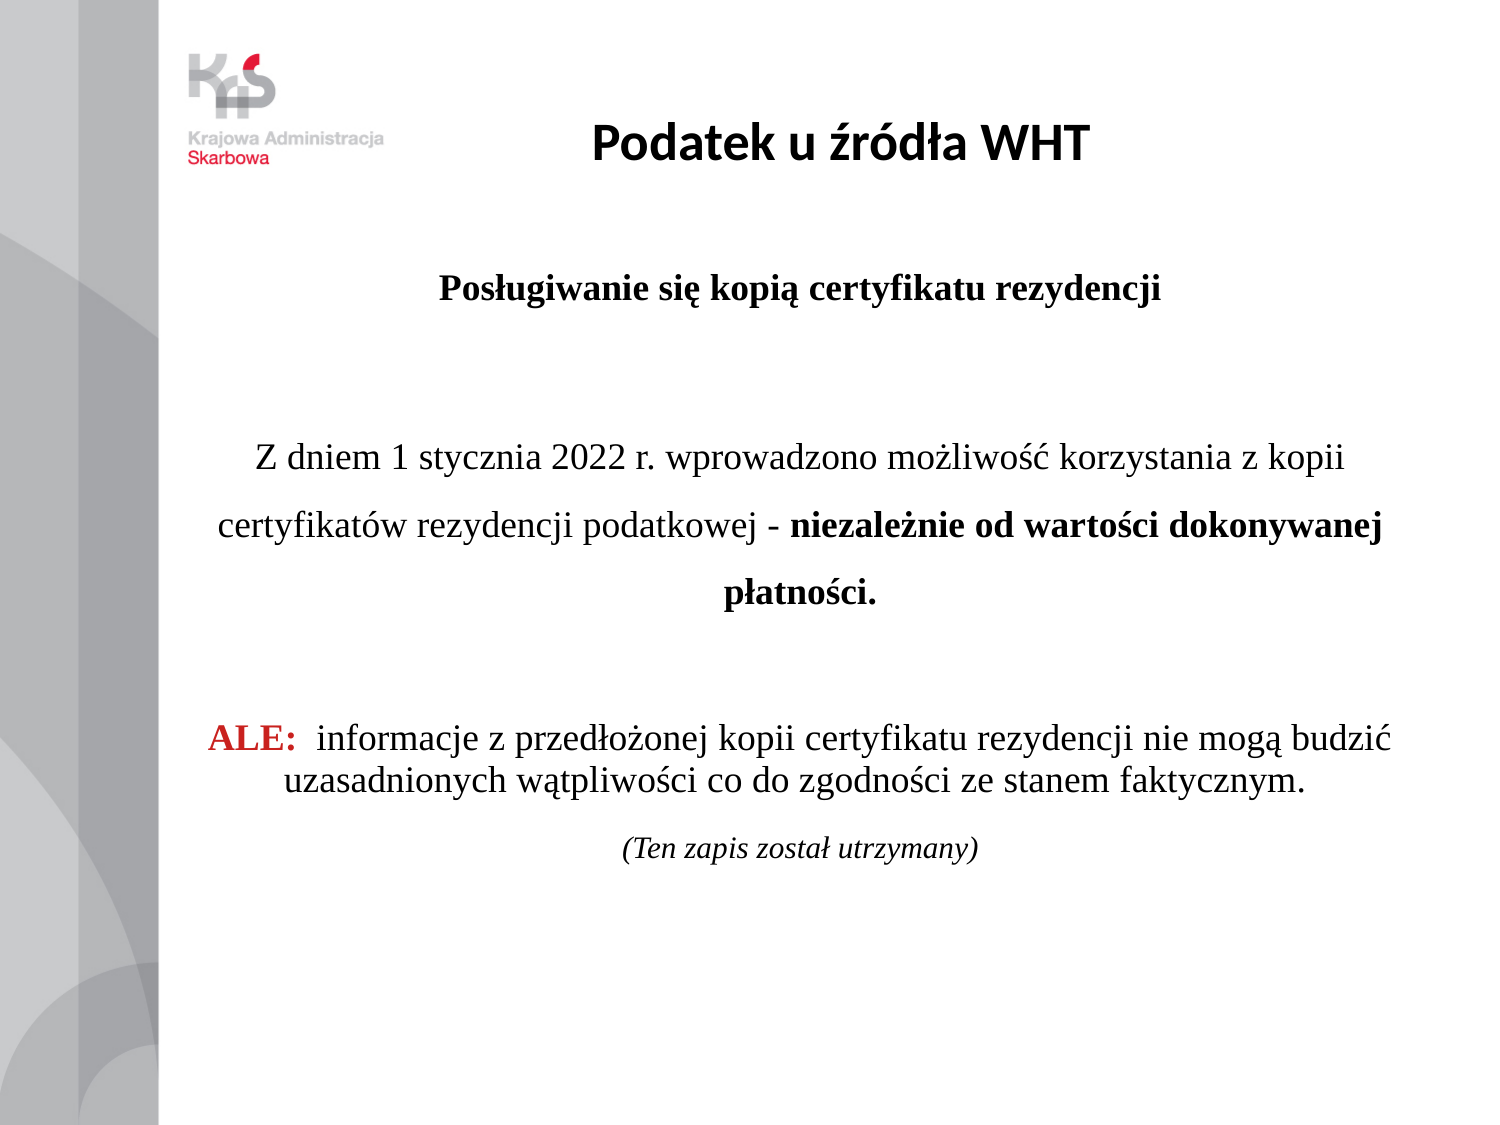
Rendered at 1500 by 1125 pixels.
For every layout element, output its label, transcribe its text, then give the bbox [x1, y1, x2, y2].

subtitle Posługiwanie się kopią certyfikatu rezydencji Z dniem 1 stycznia 2022 r. wprowadzono możliwość korzystania z kopii certyfikatów rezydencji podatkowej - niezależnie od wartości dokonywanej płatności. ALE: informacje z przedłożonej kopii certyfikatu rezydencji nie mogą budzić uzasadnionych wątpliwości co do zgodności ze stanem faktycznym. (Ten zapis został utrzymany) [177, 238, 1424, 1030]
title Podatek u źródła WHT [324, 44, 1359, 232]
picture [0, 0, 1500, 1125]
